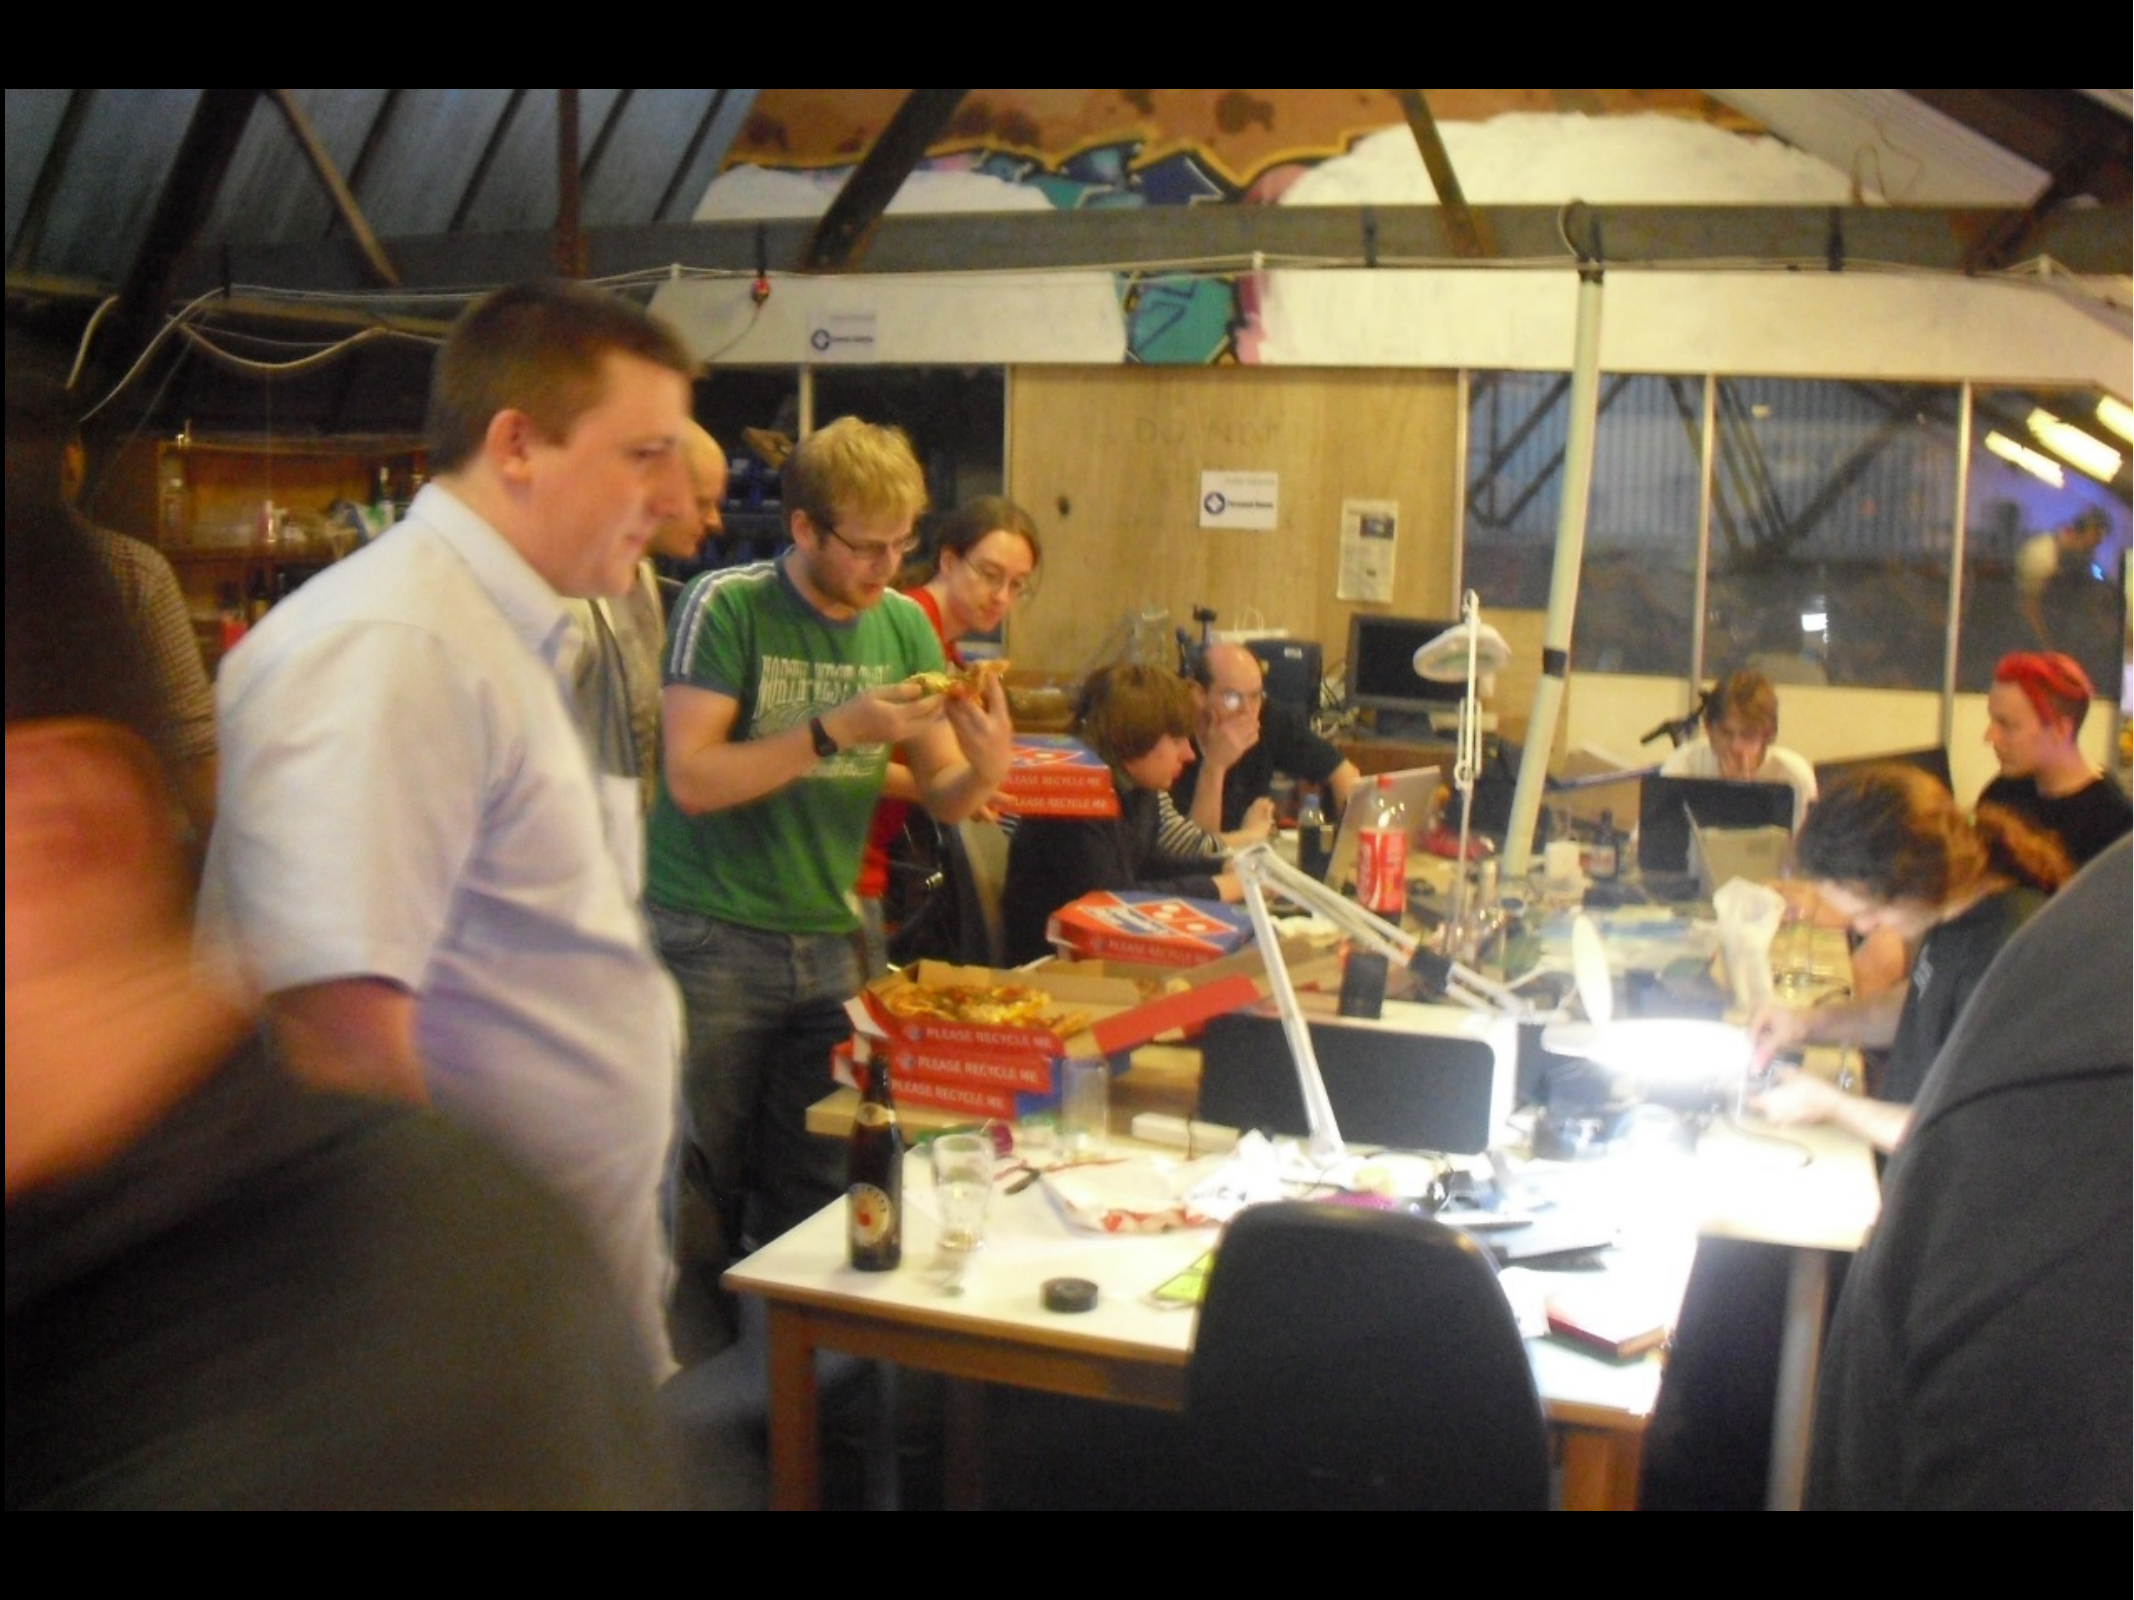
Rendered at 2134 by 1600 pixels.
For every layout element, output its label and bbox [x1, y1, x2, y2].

picture [5, 89, 2134, 1511]
